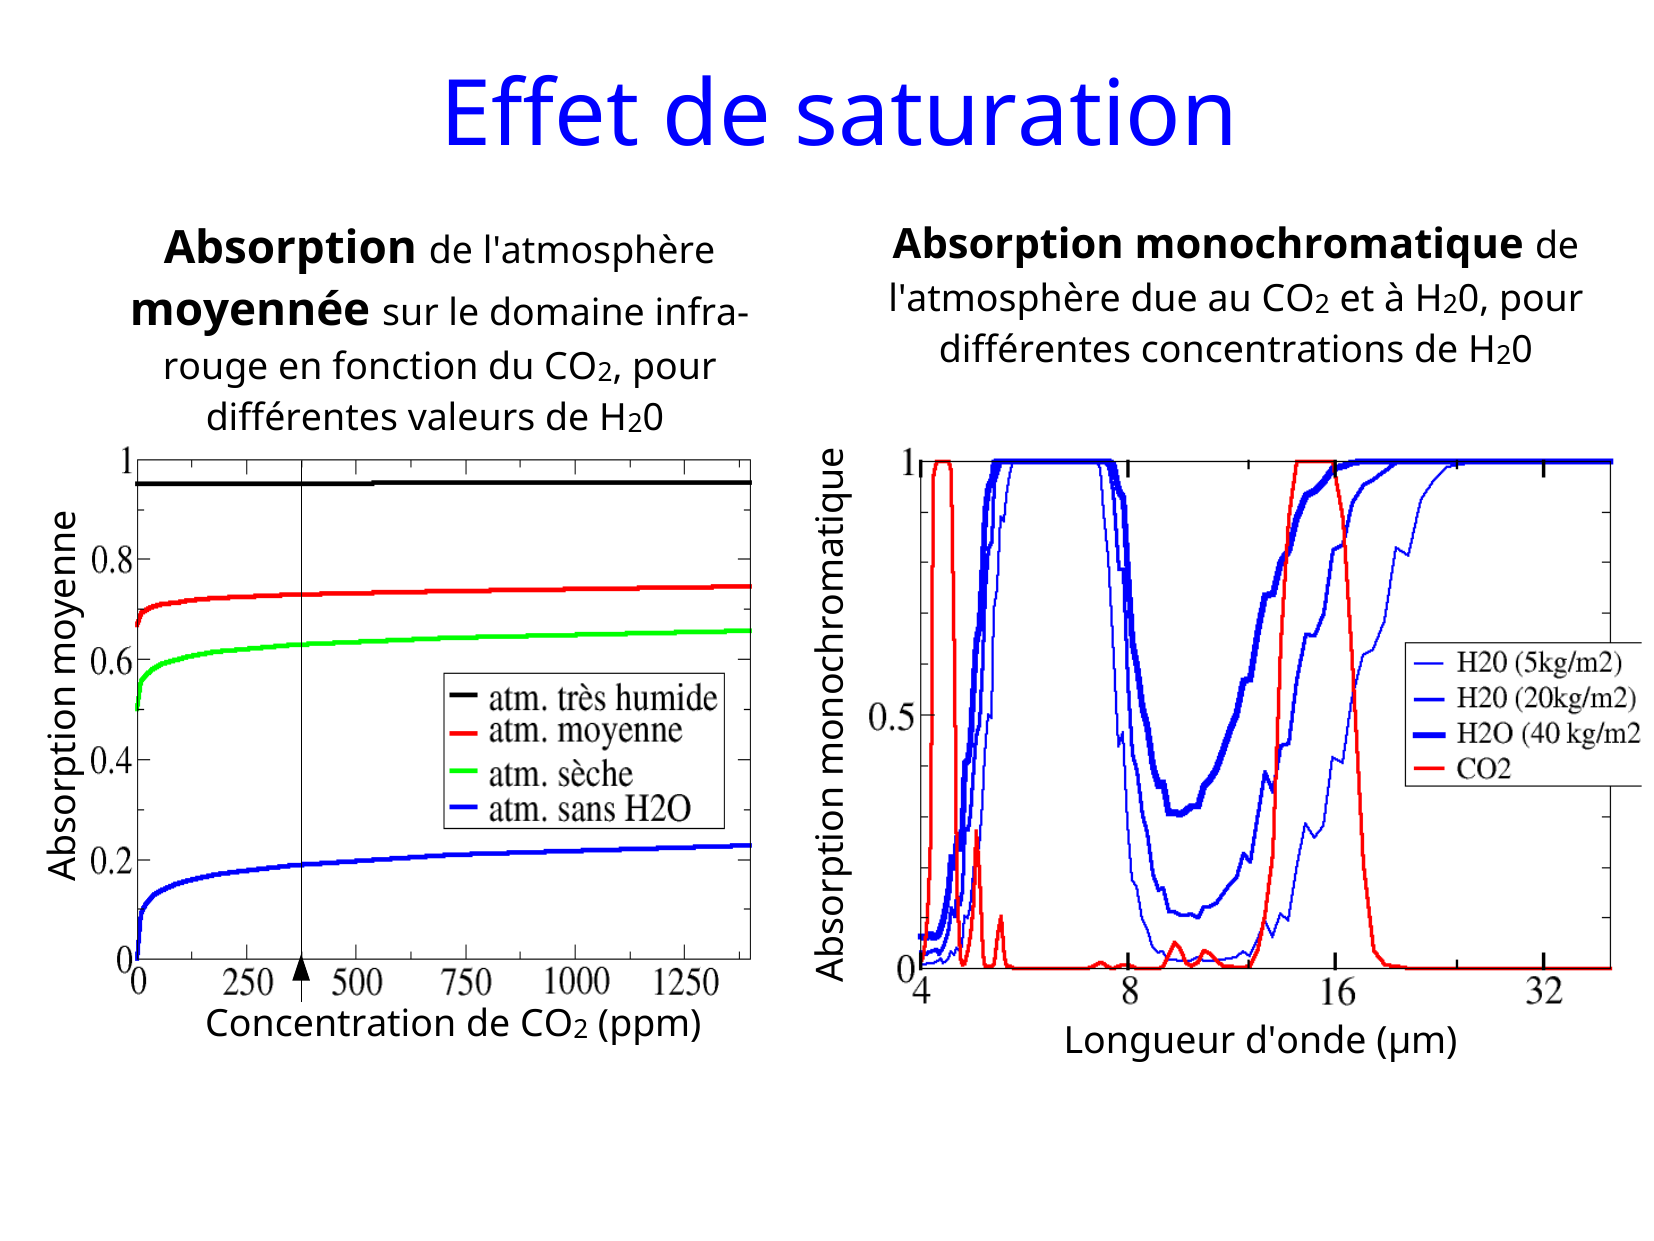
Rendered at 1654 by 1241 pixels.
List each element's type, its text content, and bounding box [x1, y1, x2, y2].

text_box Absorption monochromatique [802, 432, 854, 996]
picture [834, 417, 1642, 1027]
text_box Absorption monochromatique de l'atmosphère due au CO2 et à H20, pour différentes concentrations de H20 [868, 206, 1604, 376]
text_box Concentration de CO2 (ppm) [188, 996, 718, 1048]
picture [45, 424, 799, 1066]
text_box Absorption moyenne [35, 490, 87, 901]
text_box Longueur d'onde (μm) [1063, 1013, 1526, 1066]
text_box Absorption de l'atmosphère moyennée sur le domaine infra-rouge en fonction du CO2, pour différentes valeurs de H20 [72, 206, 808, 434]
text_box Effet de saturation [183, 40, 1496, 181]
